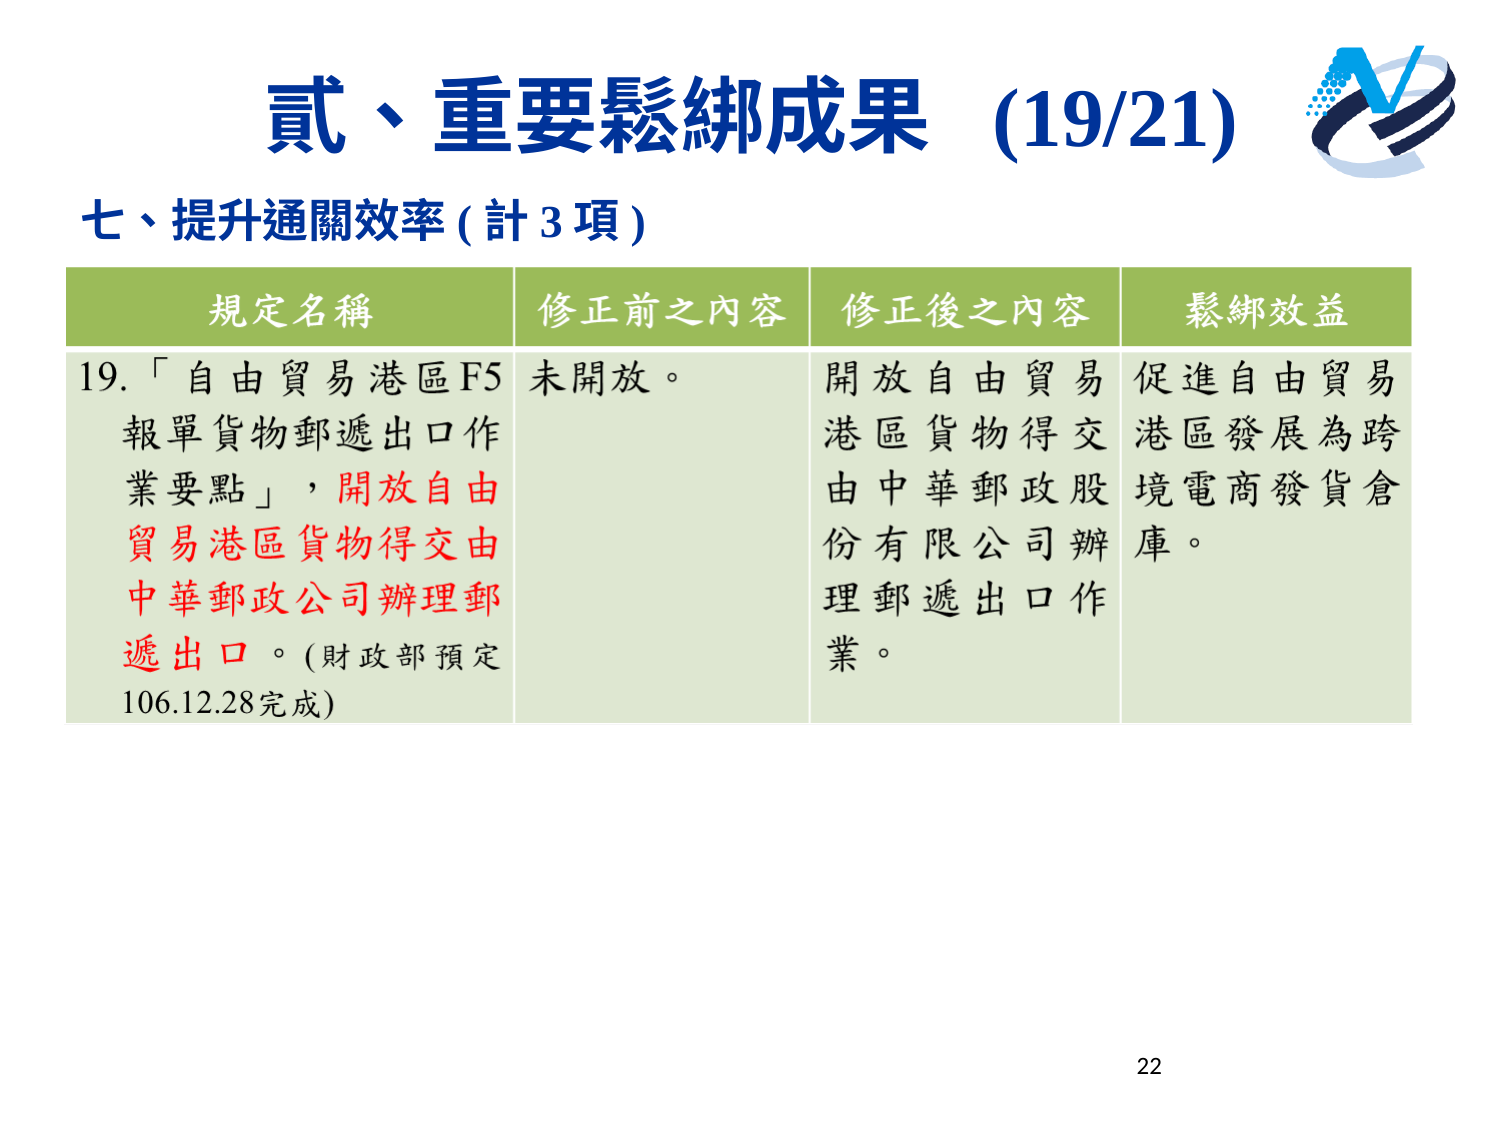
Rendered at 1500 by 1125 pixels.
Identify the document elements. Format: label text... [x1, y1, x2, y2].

text_box 七、提升通關效率(計3項) [64, 184, 613, 256]
text_box 22 [1121, 1035, 1472, 1095]
picture [64, 266, 1413, 741]
title 貳、重要鬆綁成果 (19/21) [76, 19, 1427, 207]
